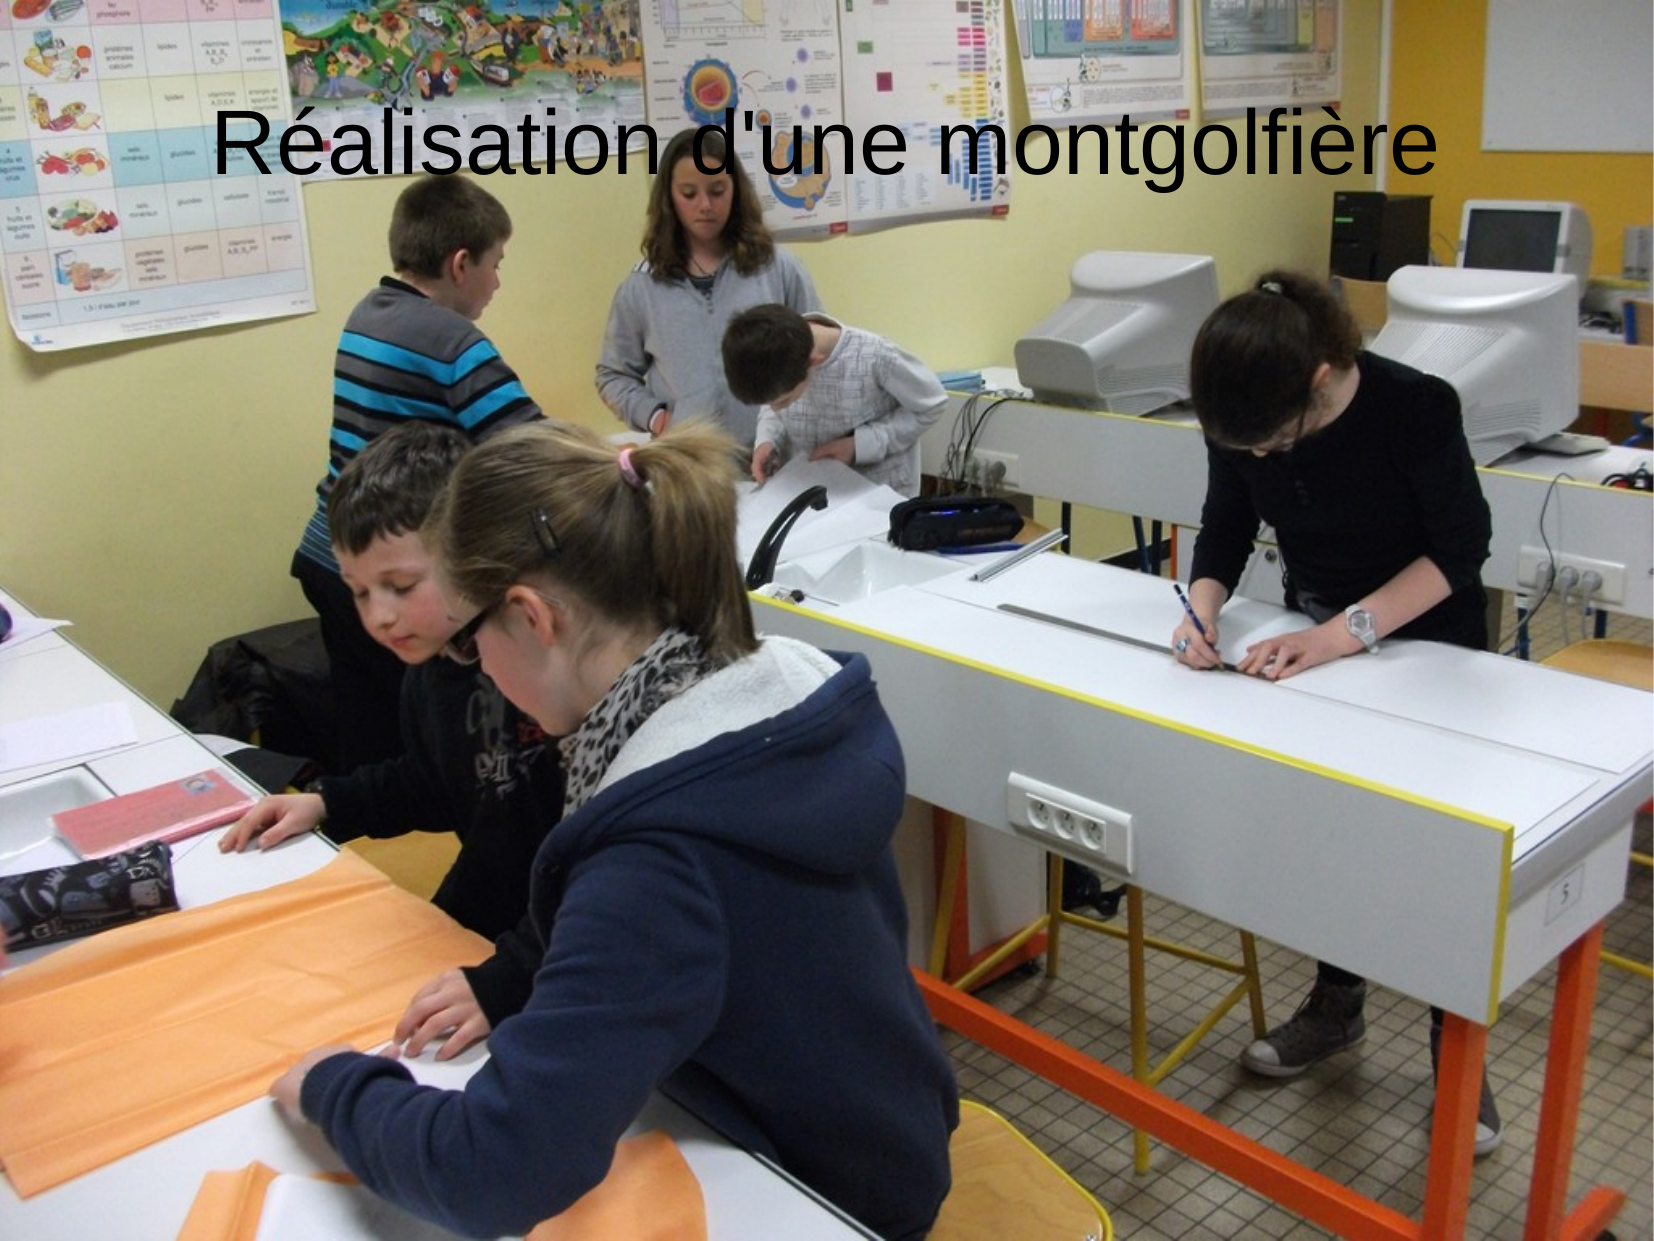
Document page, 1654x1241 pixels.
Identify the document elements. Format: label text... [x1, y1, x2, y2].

picture [0, 0, 1654, 1241]
title Réalisation d'une montgolfière [82, 92, 1571, 196]
